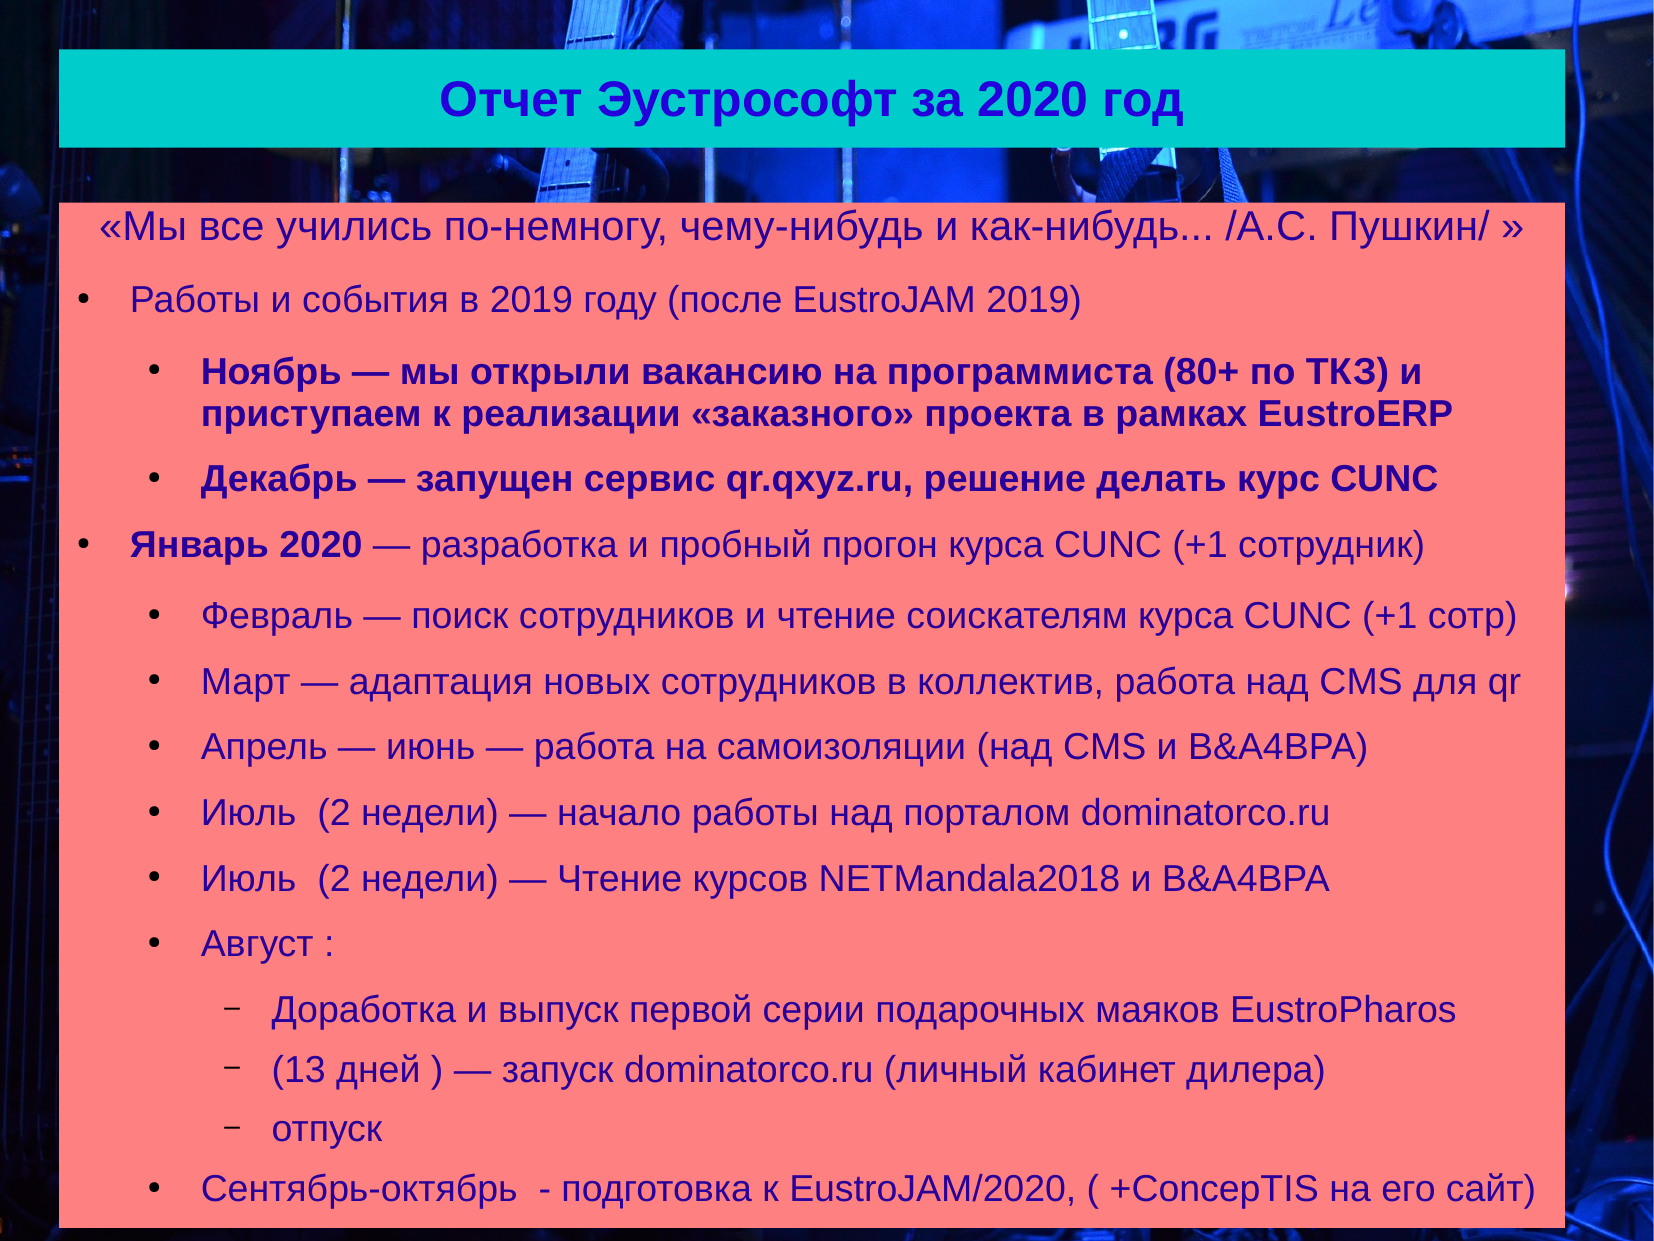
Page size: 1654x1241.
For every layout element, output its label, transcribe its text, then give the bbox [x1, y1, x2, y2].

title Отчет Эустрософт за 2020 год [59, 49, 1566, 148]
picture [0, 0, 1654, 1241]
list «Мы все учились по-немногу, чему-нибудь и как-нибудь... /А.С. Пушкин/ » Работы и события в 2019 году (после EustroJAM 2019) Ноябрь — мы открыли вакансию на программиста (80+ по ТКЗ) и приступаем к реализации «заказного» проекта в рамках EustroERP Декабрь — запущен сервис qr.qxyz.ru, решение делать курс CUNC Январь 2020 — разработка и пробный прогон курса CUNC (+1 сотрудник) Февраль — поиск сотрудников и чтение соискателям курса CUNC (+1 сотр) Март — адаптация новых сотрудников в коллектив, работа над CMS для qr Апрель — июнь — работа на самоизоляции (над CMS и B&A4BPA) Июль (2 недели) — начало работы над порталом dominatorco.ru Июль (2 недели) — Чтение курсов NETMandala2018 и B&A4BPA Август : Доработка и выпуск первой серии подарочных маяков EustroPharos (13 дней ) — запуск dominatorco.ru (личный кабинет дилера) отпуск Сентябрь-октябрь - подготовка к EustroJAM/2020, ( +ConcepTIS на его сайт) [59, 202, 1565, 1228]
